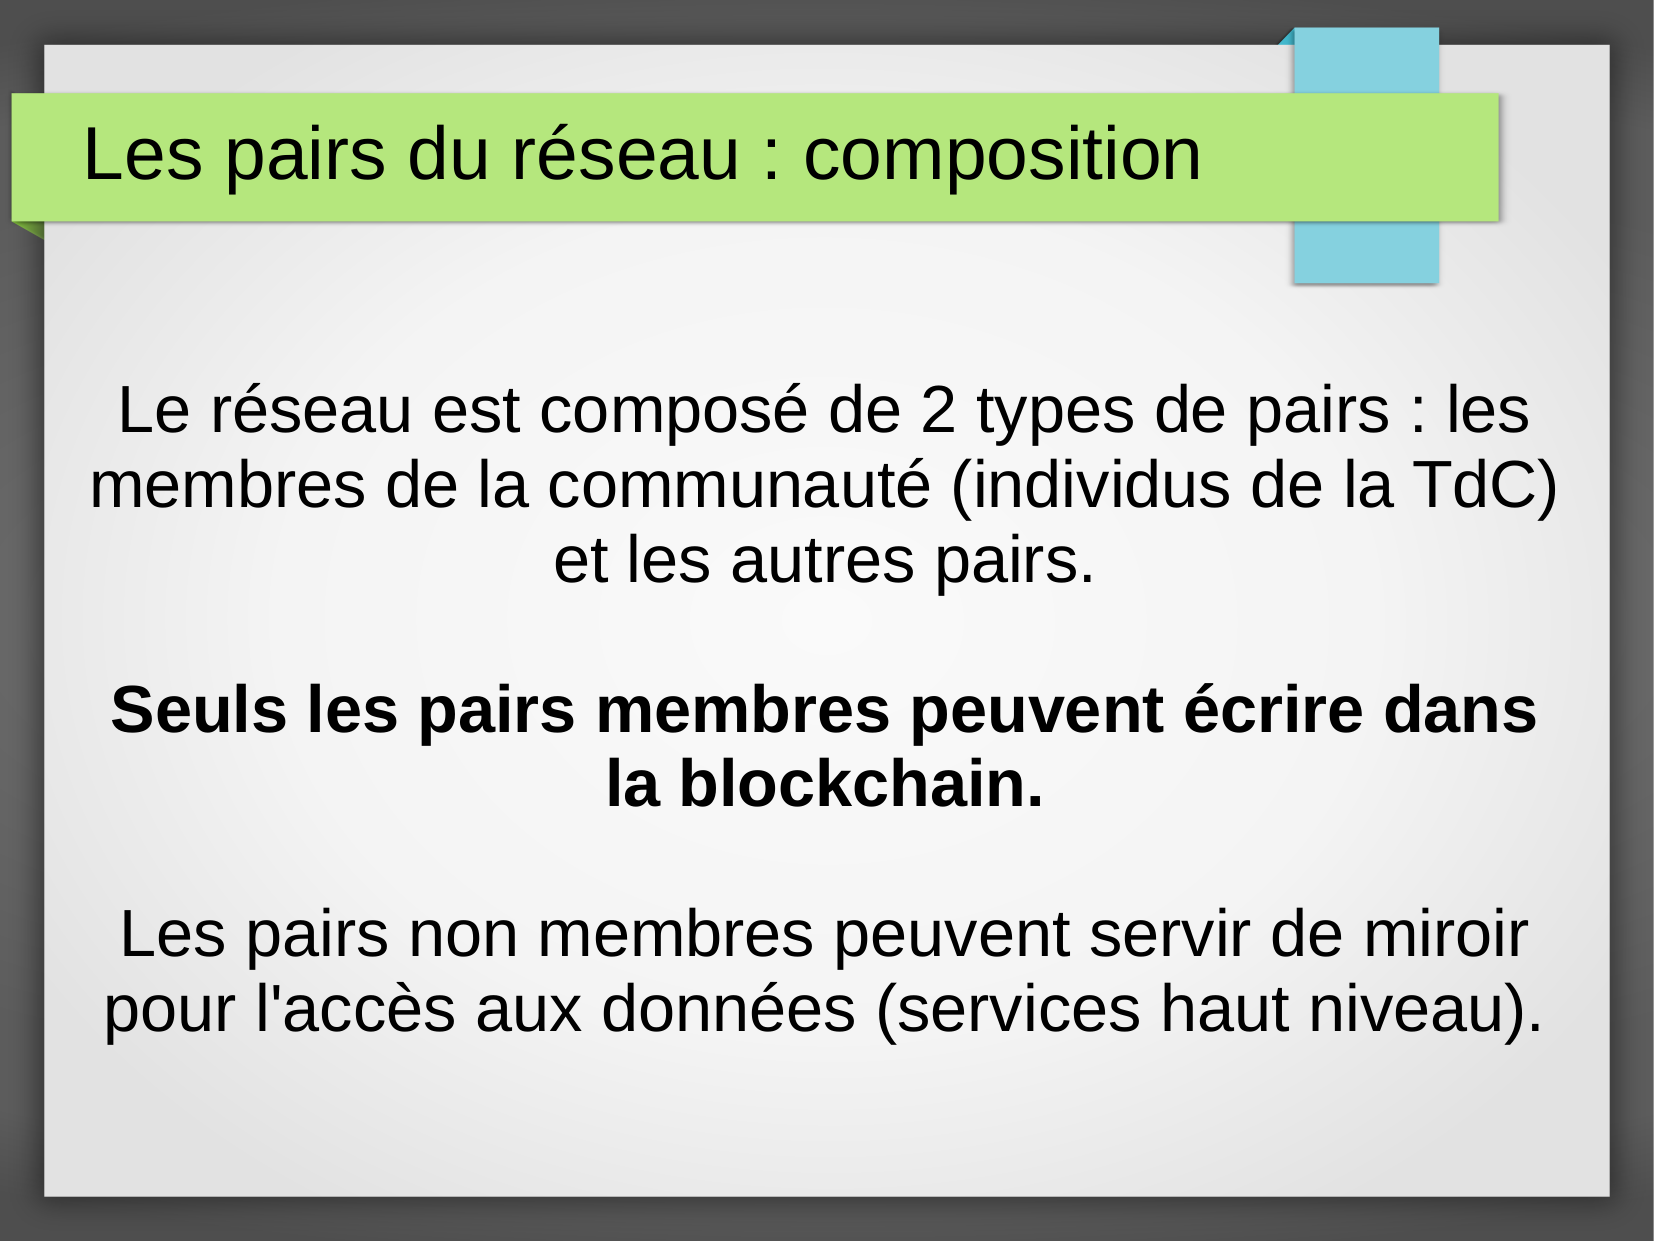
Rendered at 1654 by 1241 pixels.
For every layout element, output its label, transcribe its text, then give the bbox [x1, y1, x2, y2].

subtitle Le réseau est composé de 2 types de pairs : les membres de la communauté (individus de la TdC) et les autres pairs. Seuls les pairs membres peuvent écrire dans la blockchain. Les pairs non membres peuvent servir de miroir pour l'accès aux données (services haut niveau). [81, 349, 1570, 1069]
title Les pairs du réseau : composition [82, 94, 1501, 213]
picture [0, 0, 1654, 1241]
